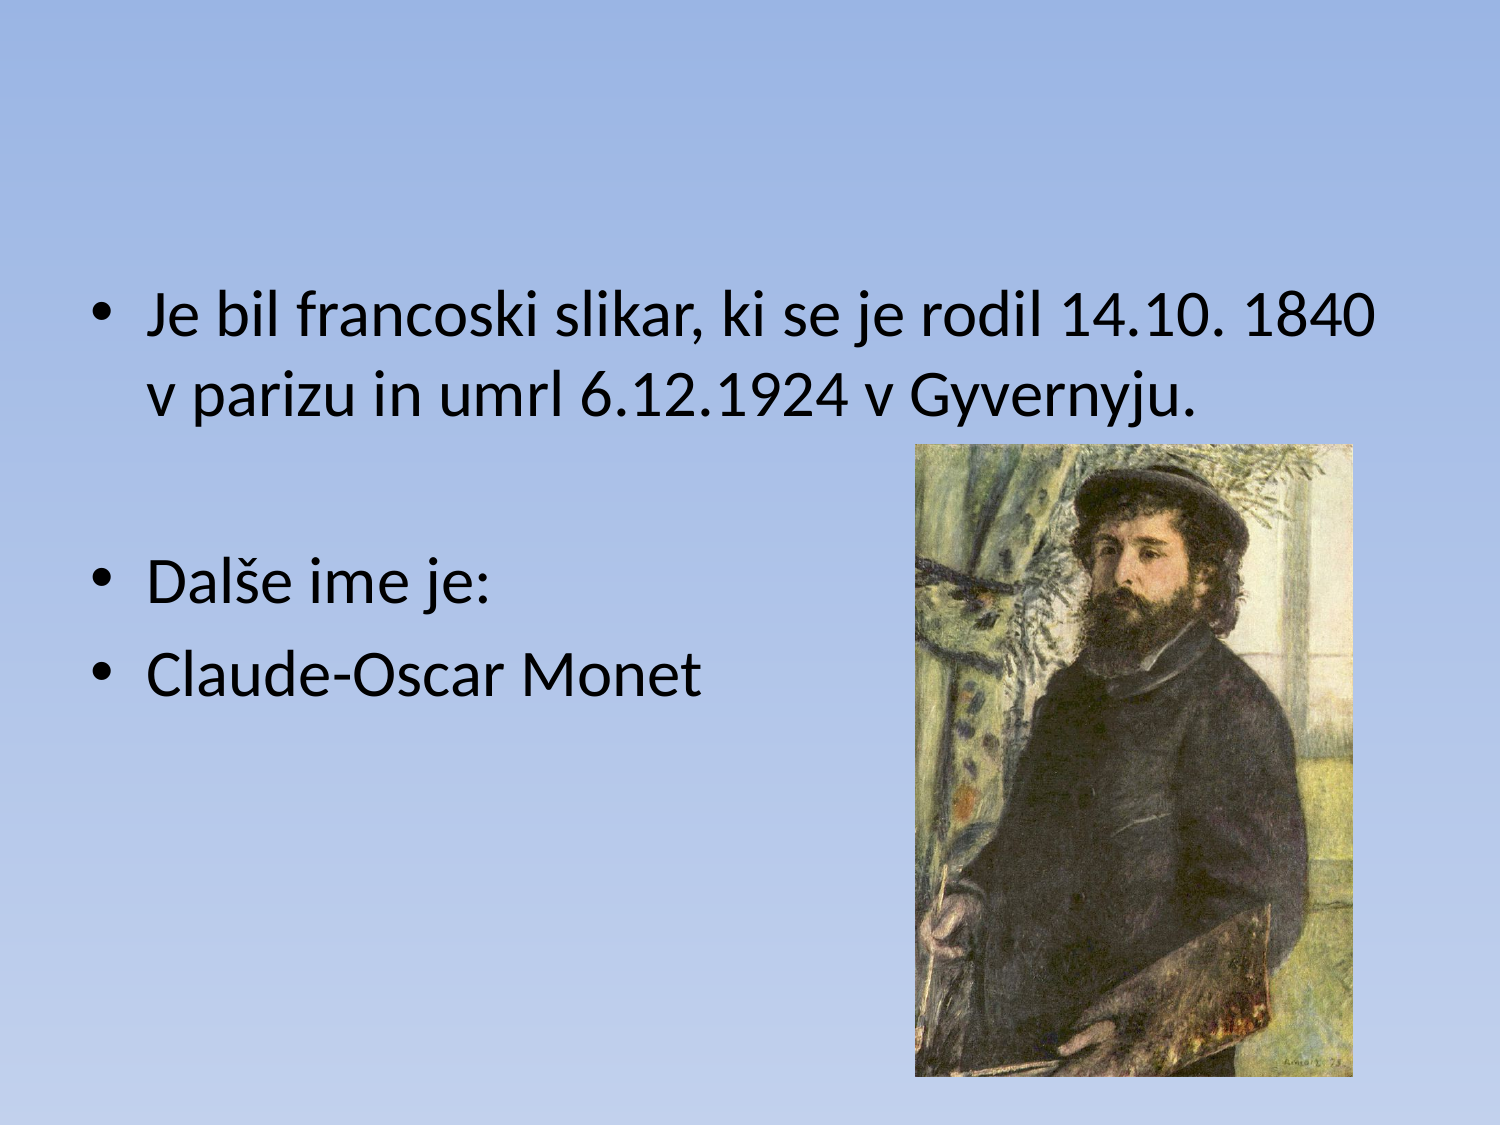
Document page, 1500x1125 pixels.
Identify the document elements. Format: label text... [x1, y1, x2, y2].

list Je bil francoski slikar, ki se je rodil 14.10. 1840 v parizu in umrl 6.12.1924 v Gyvernyju. Dalše ime je: Claude-Oscar Monet [75, 262, 1425, 1005]
picture [915, 444, 1353, 1077]
